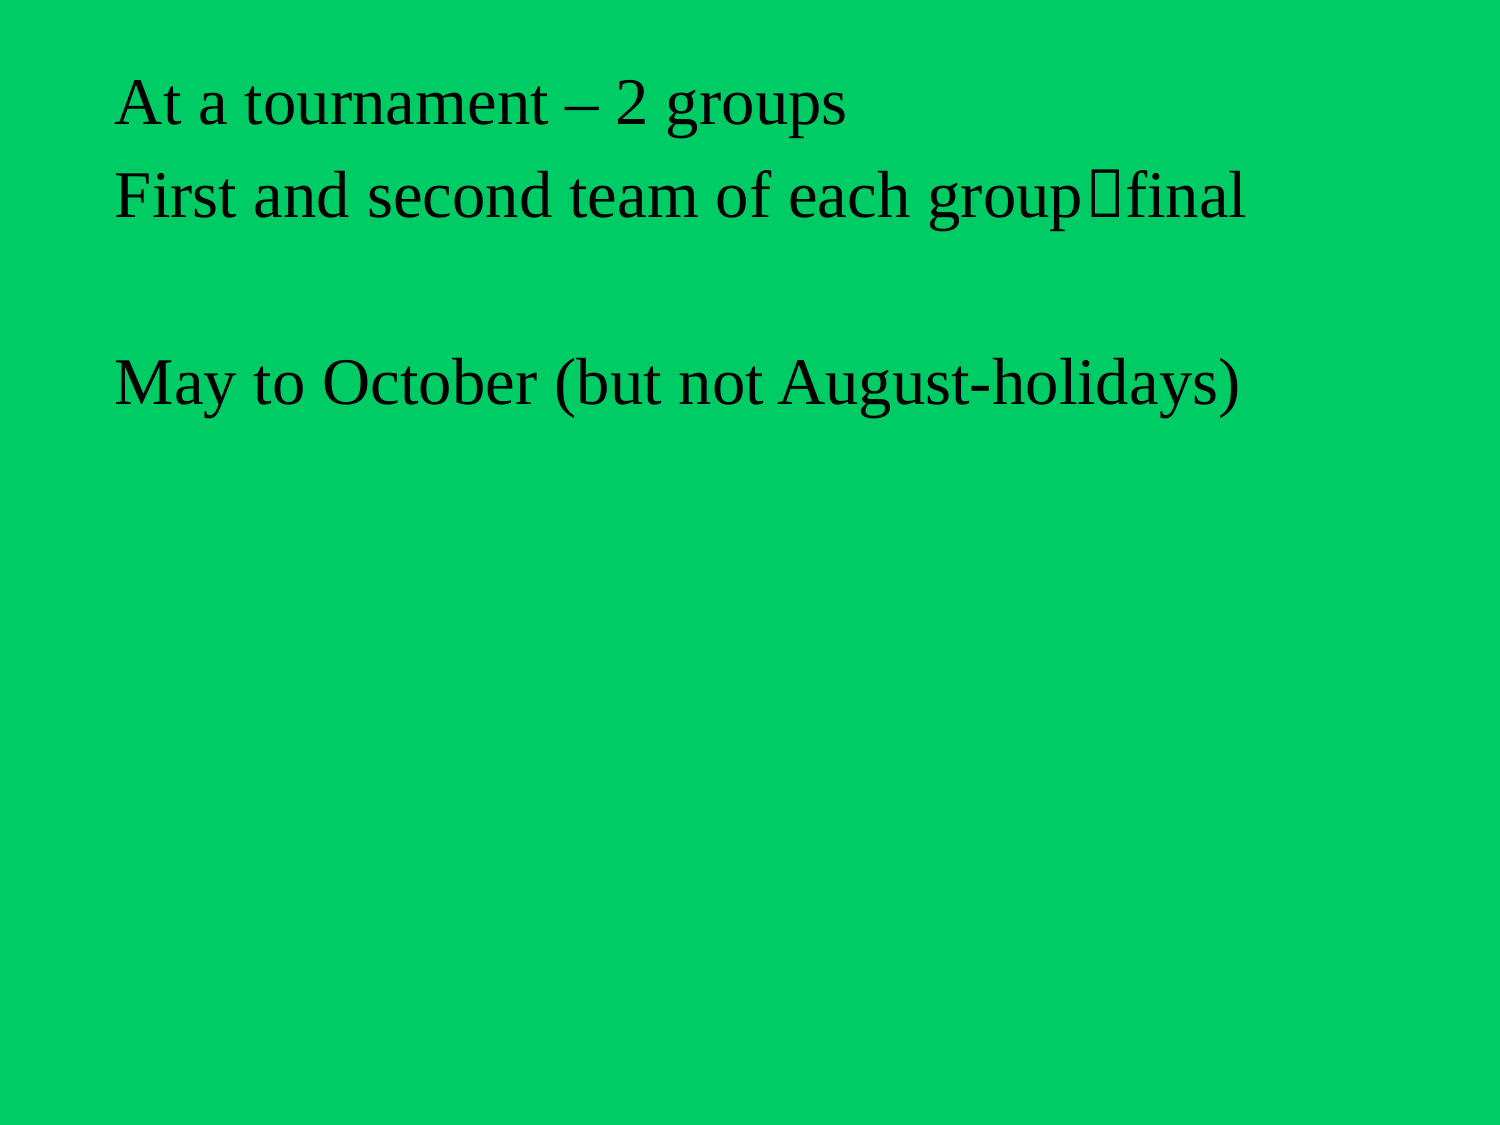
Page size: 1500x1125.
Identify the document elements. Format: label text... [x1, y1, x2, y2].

list At a tournament – 2 groups First and second team of each groupfinal May to October (but not August-holidays) [99, 50, 1375, 975]
